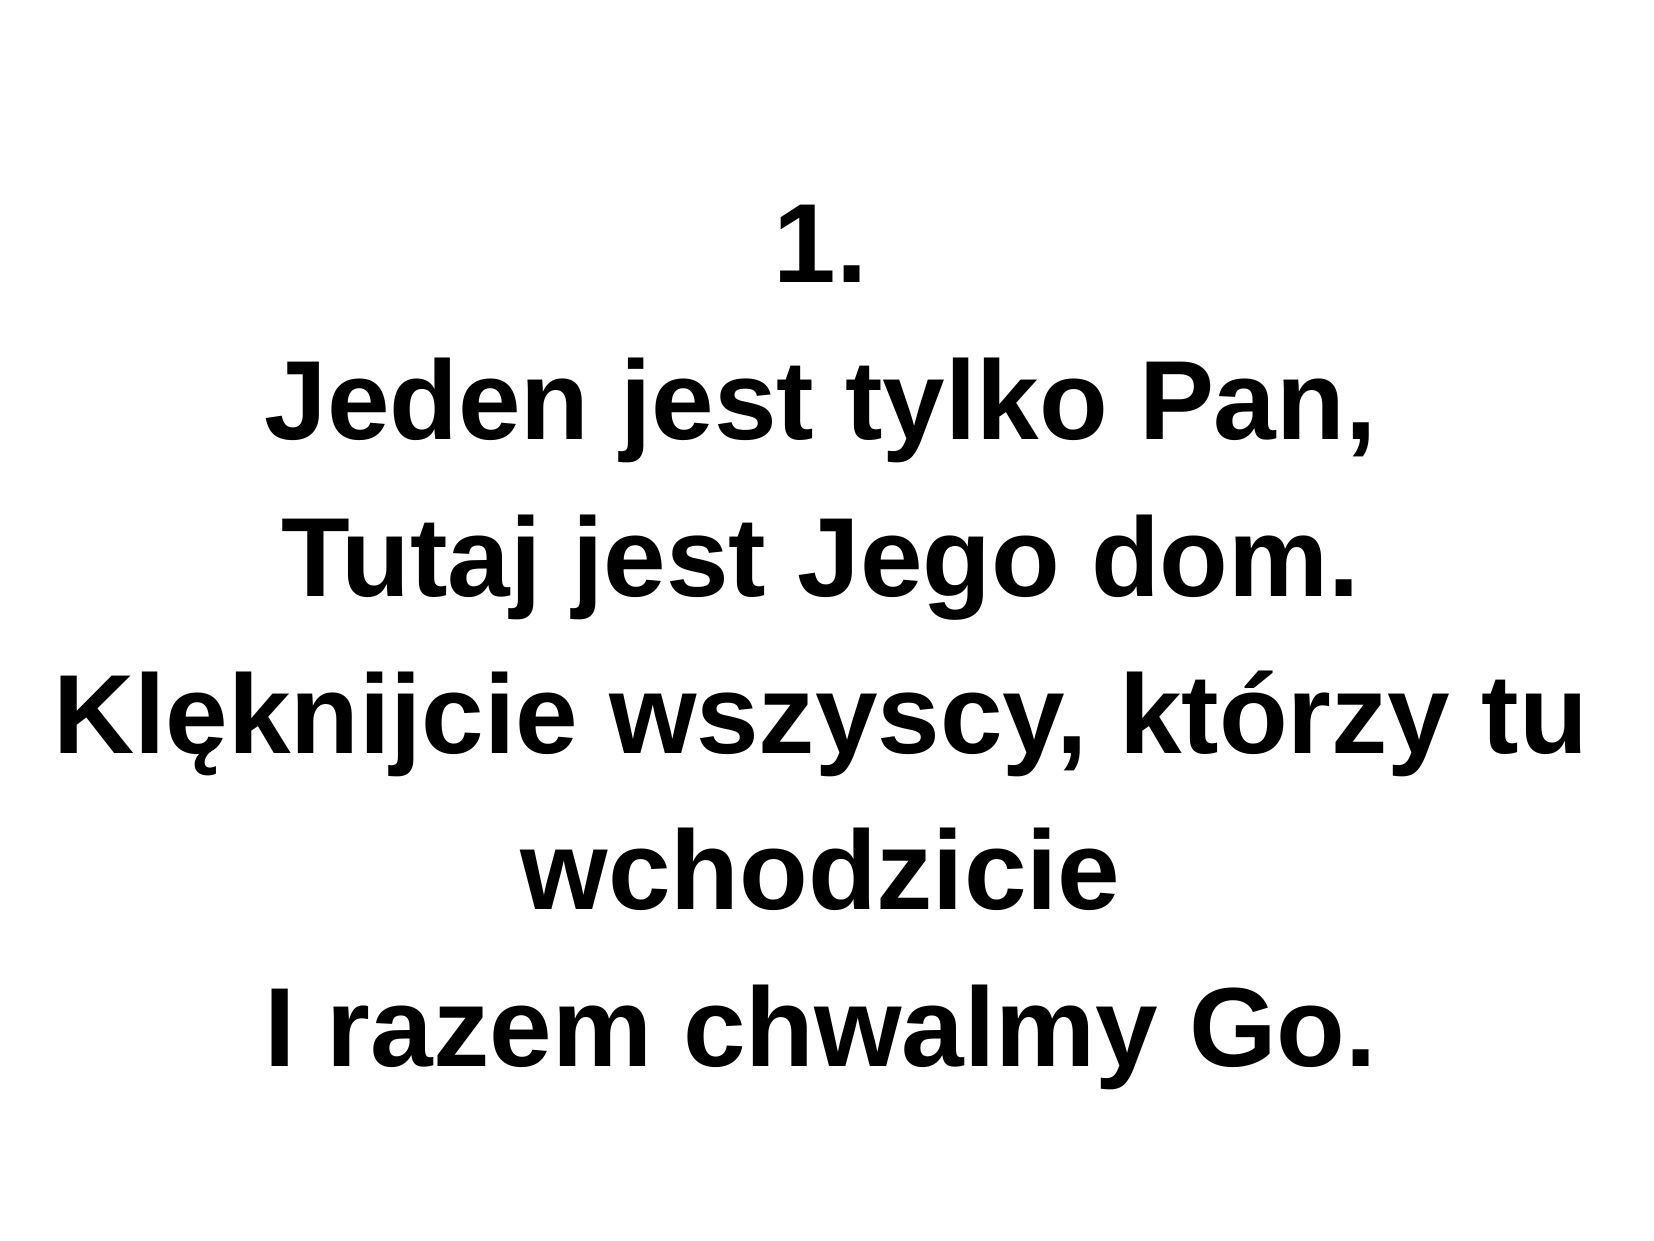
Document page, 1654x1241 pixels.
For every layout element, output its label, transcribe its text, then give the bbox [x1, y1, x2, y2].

subtitle 1. Jeden jest tylko Pan, Tutaj jest Jego dom. Klęknijcie wszyscy, którzy tu wchodzicie I razem chwalmy Go. [0, 0, 1642, 1241]
